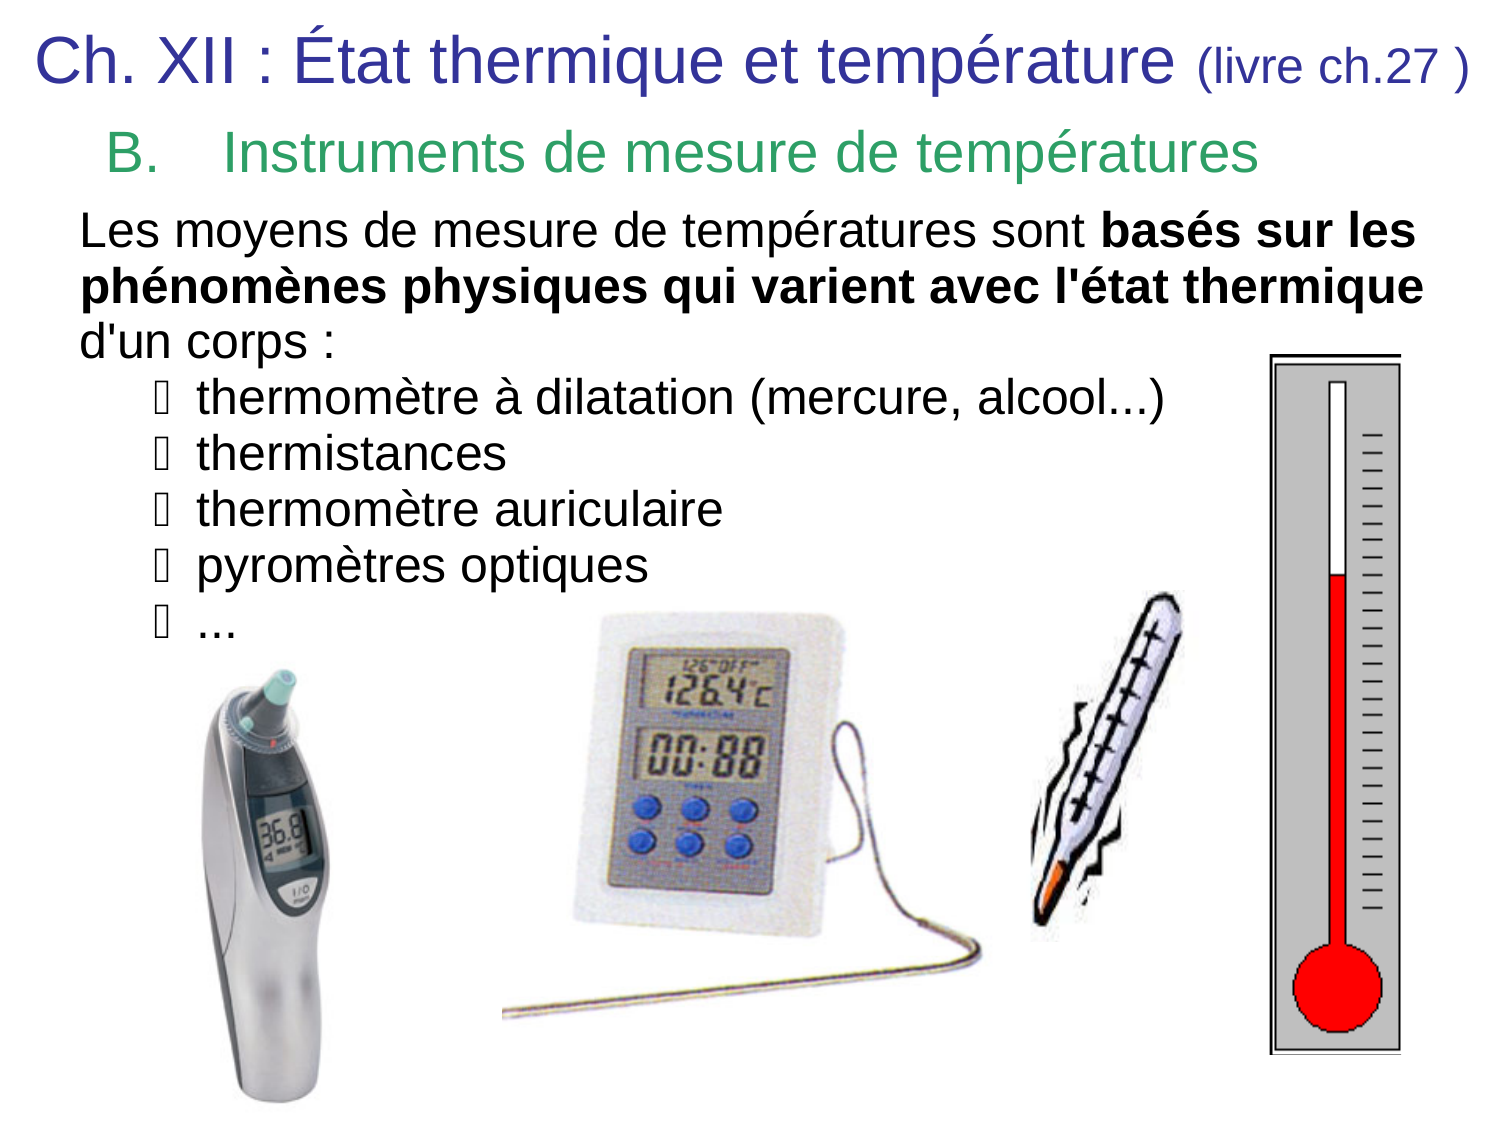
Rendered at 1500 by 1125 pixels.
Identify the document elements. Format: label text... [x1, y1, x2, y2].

title Ch. XII : État thermique et température (livre ch.27 ) [0, 1, 1500, 119]
text_box Les moyens de mesure de températures sont basés sur les phénomènes physiques qui varient avec l'état thermique d'un corps :  thermomètre à dilatation (mercure, alcool...)  thermistances  thermomètre auriculaire  pyromètres optiques  ... [64, 194, 1500, 659]
picture [33, 590, 1211, 1119]
text_box B. Instruments de mesure de températures [15, 119, 1477, 243]
picture [1269, 354, 1402, 1055]
